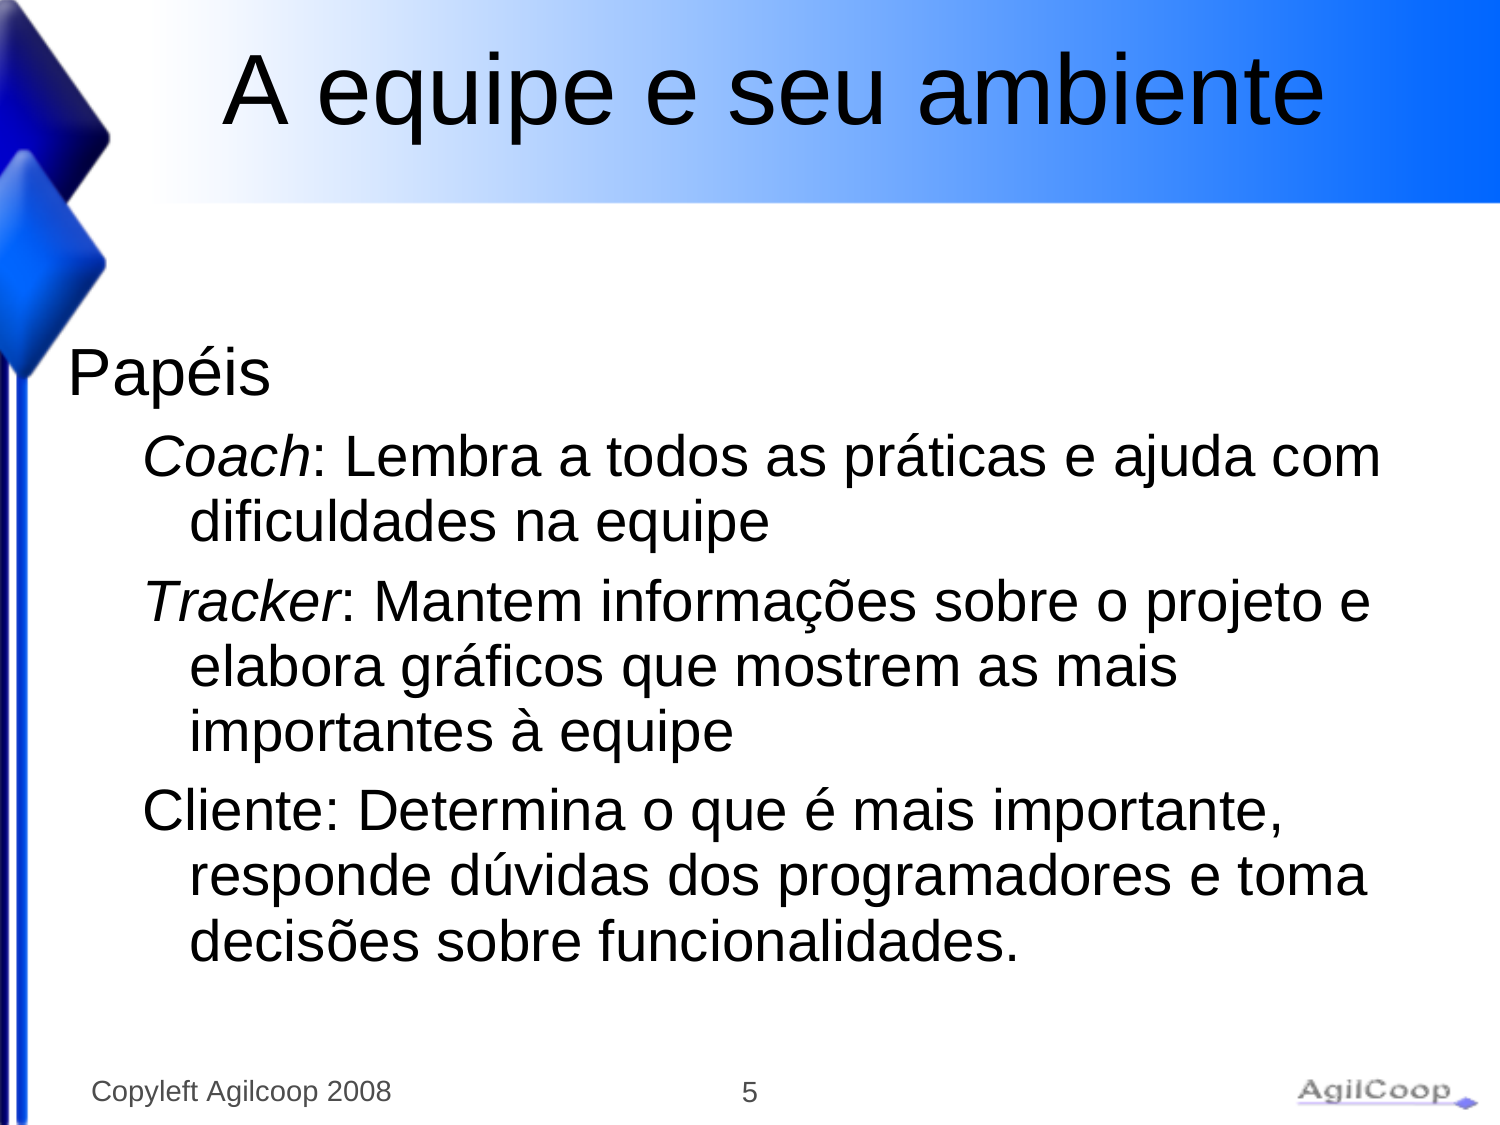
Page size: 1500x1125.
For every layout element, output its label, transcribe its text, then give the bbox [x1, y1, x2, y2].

list Papéis Coach: Lembra a todos as práticas e ajuda com dificuldades na equipe Tracker: Mantem informações sobre o projeto e elabora gráficos que mostrem as mais importantes à equipe Cliente: Determina o que é mais importante, responde dúvidas dos programadores e toma decisões sobre funcionalidades. [53, 327, 1412, 1034]
picture [0, 0, 1500, 1125]
title A equipe e seu ambiente [124, 8, 1426, 172]
